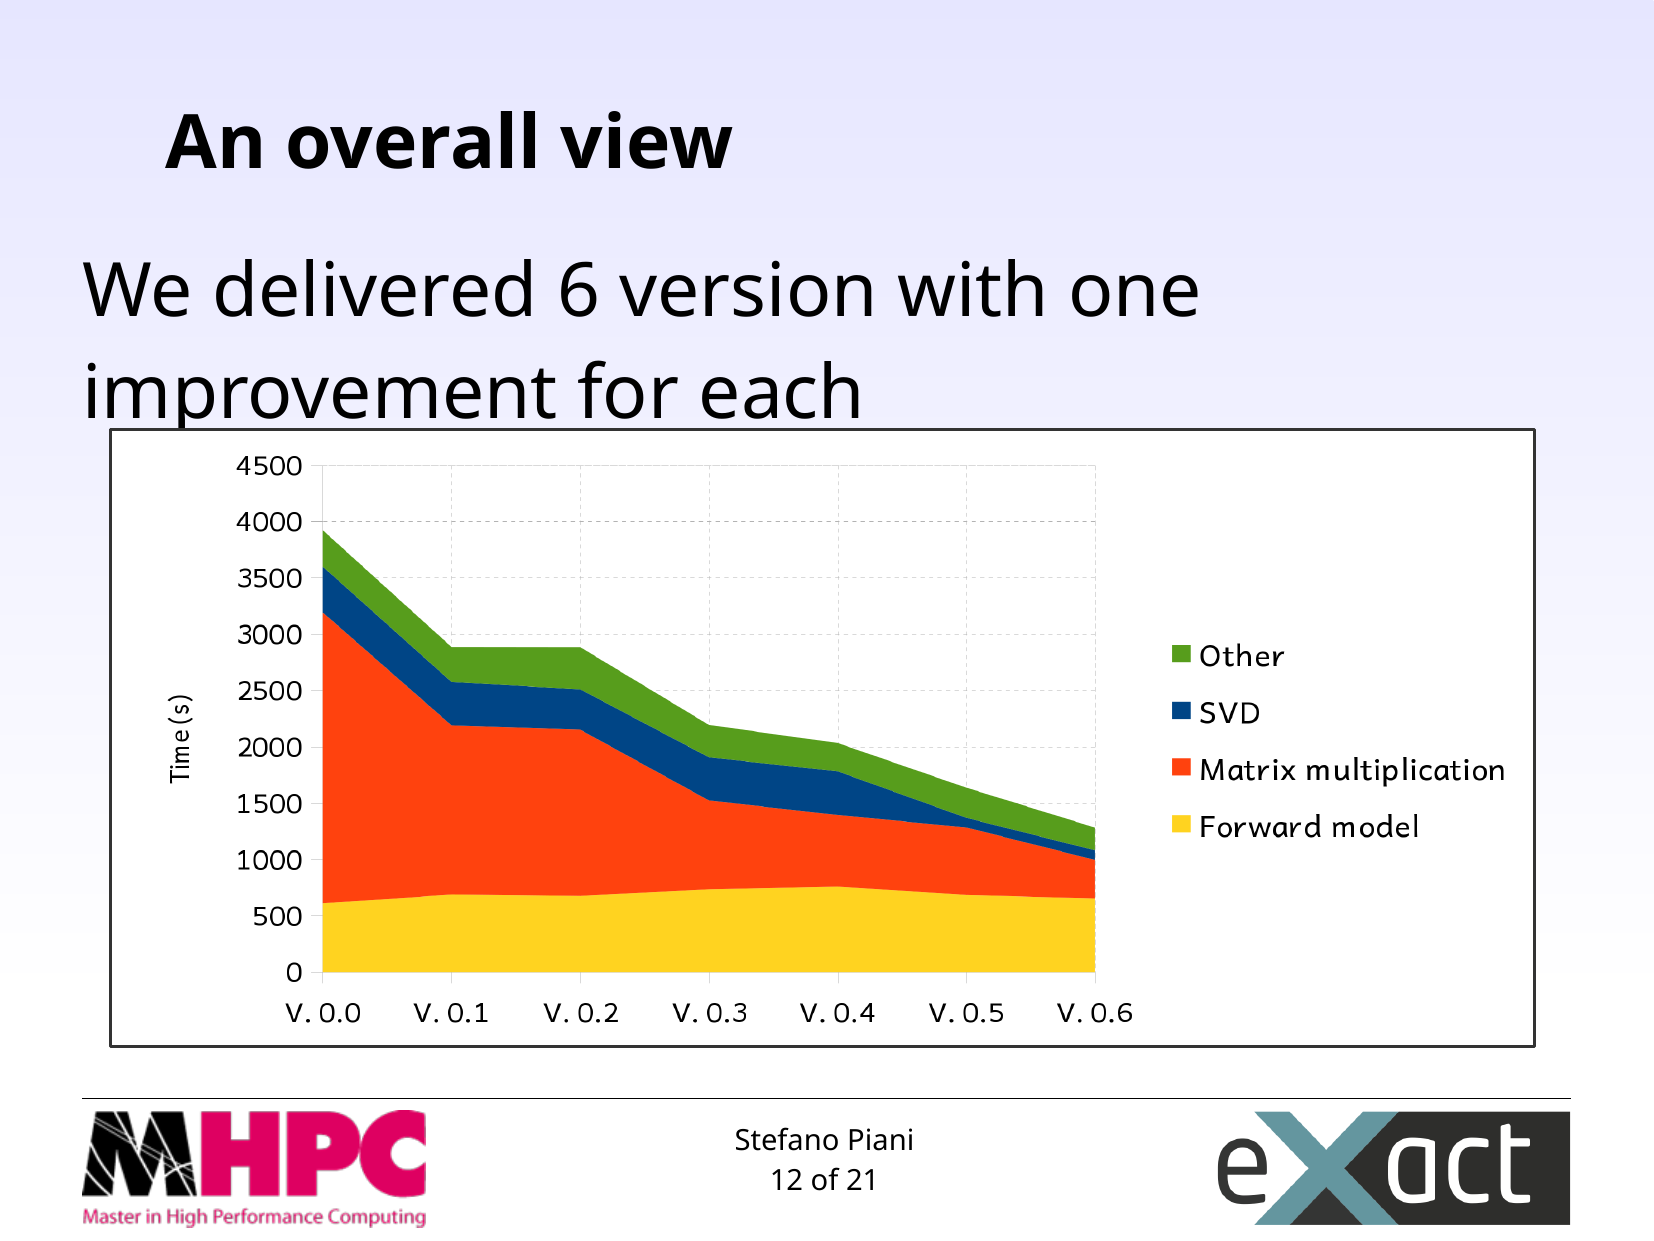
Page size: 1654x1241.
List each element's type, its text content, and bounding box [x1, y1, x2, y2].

picture [82, 1110, 426, 1228]
picture [112, 431, 1534, 1046]
picture [1216, 1110, 1571, 1226]
list We delivered 6 version with one improvement for each [82, 236, 1571, 957]
title An overall view [165, 35, 1583, 243]
